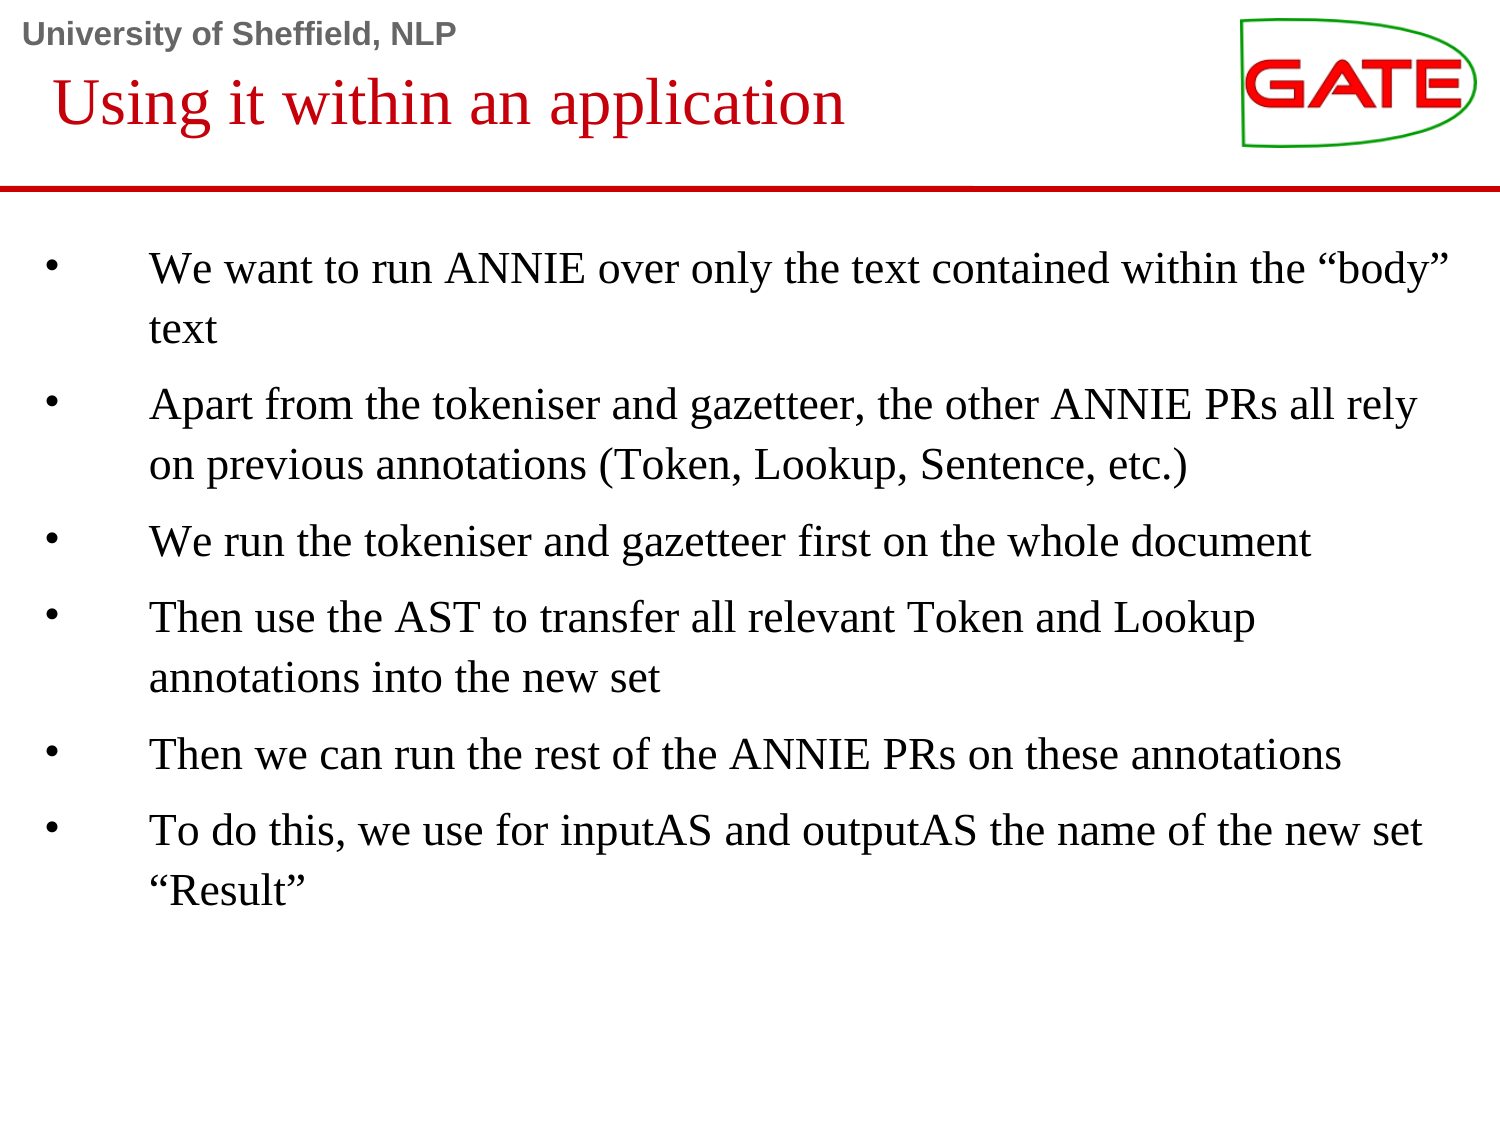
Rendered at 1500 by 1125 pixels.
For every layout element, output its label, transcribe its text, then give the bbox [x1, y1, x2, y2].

list We want to run ANNIE over only the text contained within the “body” text Apart from the tokeniser and gazetteer, the other ANNIE PRs all rely on previous annotations (Token, Lookup, Sentence, etc.) We run the tokeniser and gazetteer first on the whole document Then use the AST to transfer all relevant Token and Lookup annotations into the new set Then we can run the rest of the ANNIE PRs on these annotations To do this, we use for inputAS and outputAS the name of the new set “Result” [29, 224, 1477, 1125]
picture [1380, 18, 1477, 148]
title Using it within an application [37, 0, 1380, 203]
